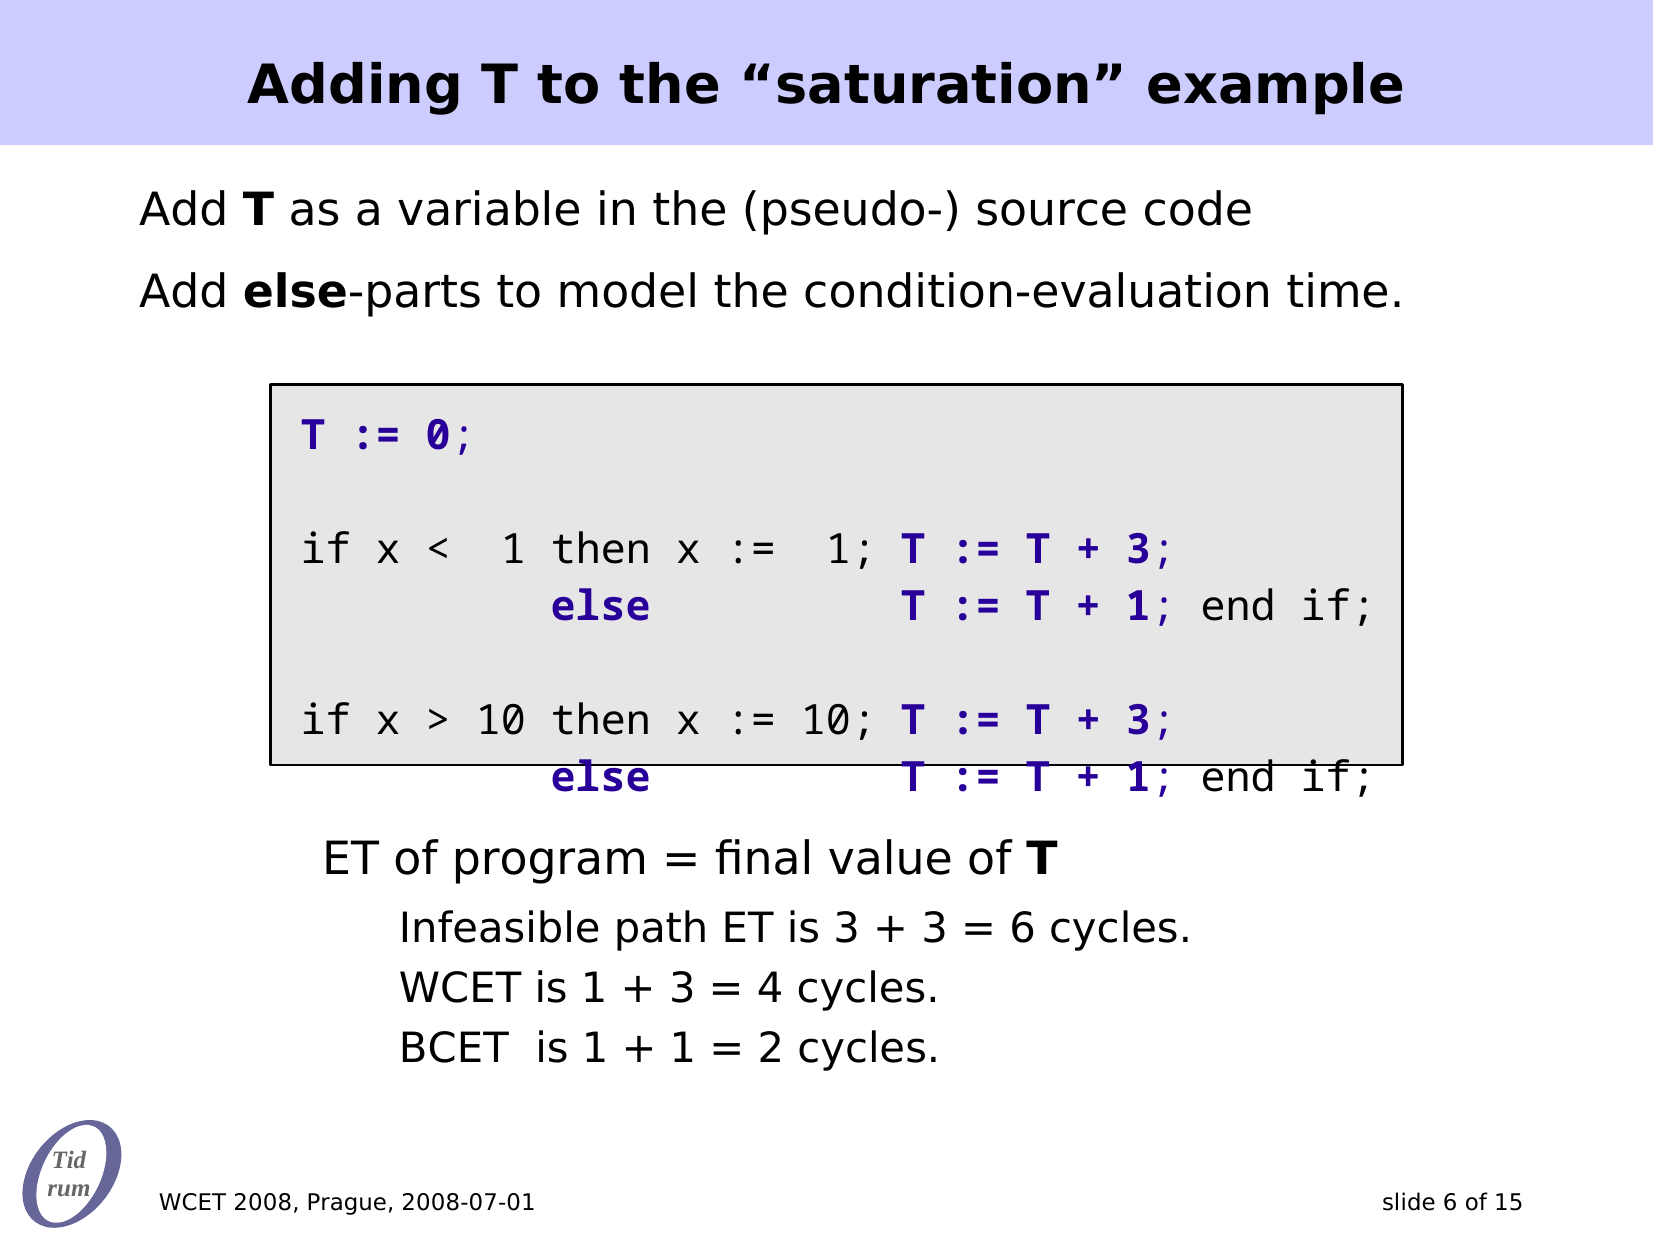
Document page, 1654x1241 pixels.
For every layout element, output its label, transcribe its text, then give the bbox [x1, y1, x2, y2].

text_box T := 0; if x < 1 then x := 1; T := T + 3; else T := T + 1; end if; if x > 10 then x := 10; T := T + 3; else T := T + 1; end if; [300, 404, 1387, 751]
text_box [270, 384, 1403, 766]
list Add T as a variable in the (pseudo-) source code Add else-parts to model the condition-evaluation time. [121, 182, 1533, 319]
list ET of program = final value of T Infeasible path ET is 3 + 3 = 6 cycles. WCET is 1 + 3 = 4 cycles. BCET is 1 + 1 = 2 cycles. [304, 832, 1331, 1073]
title Adding T to the “saturation” example [121, 43, 1533, 126]
